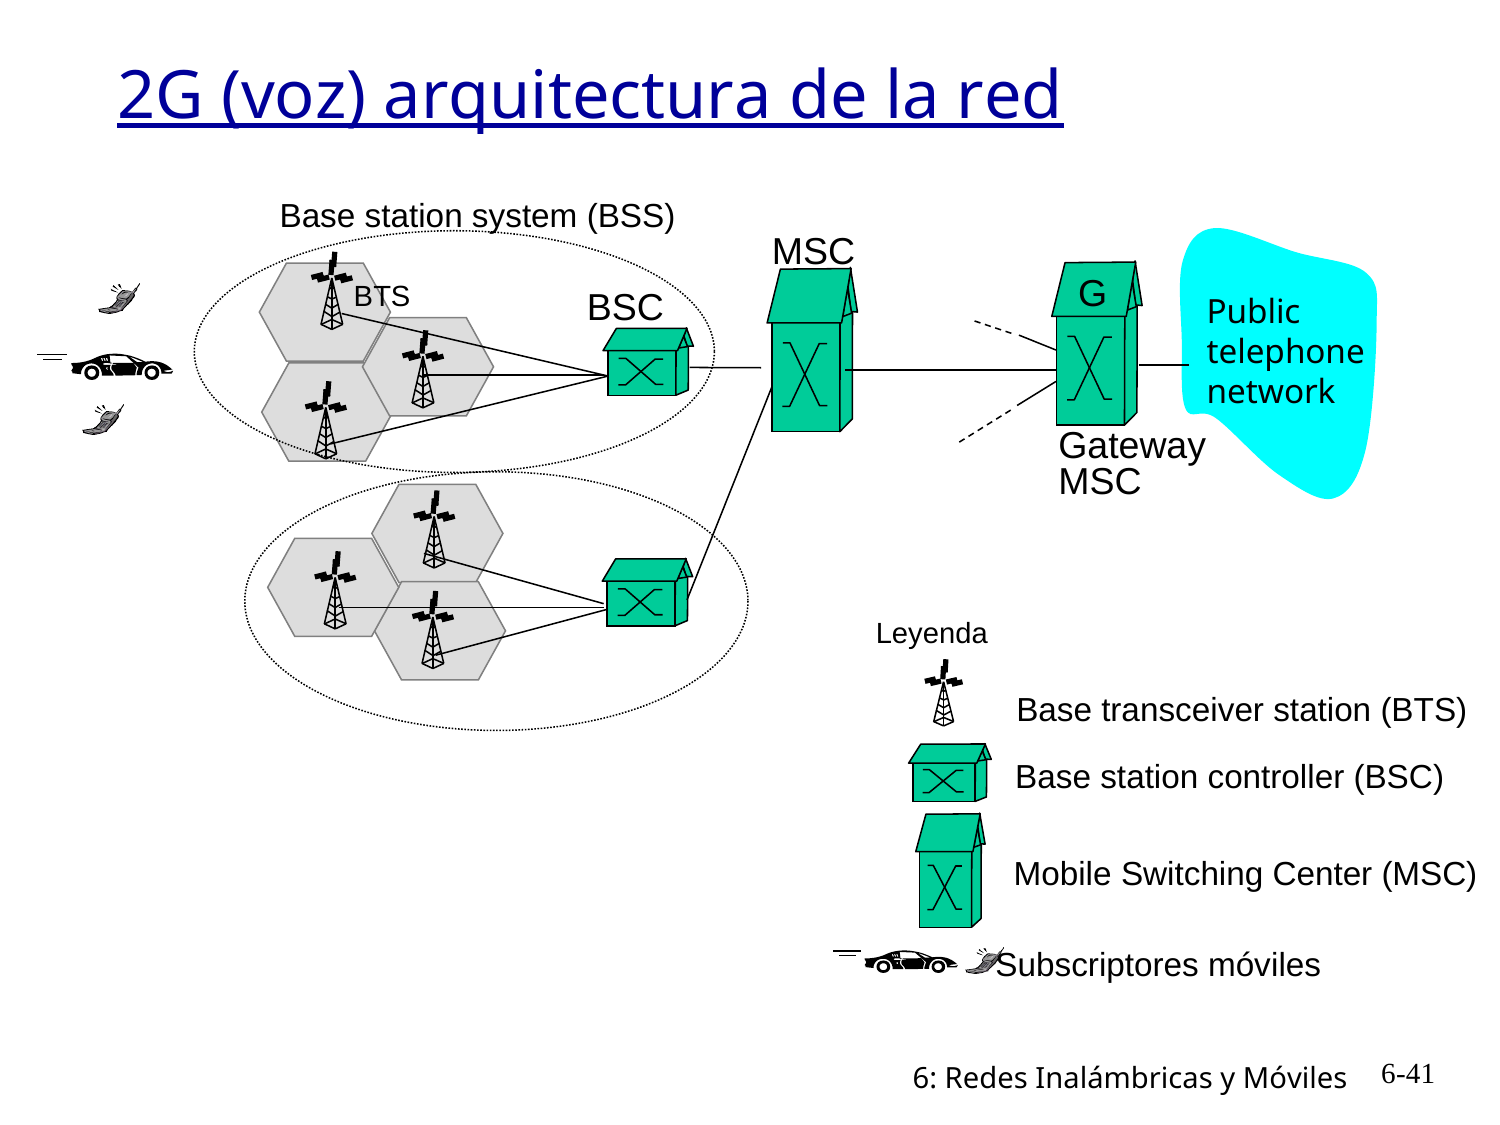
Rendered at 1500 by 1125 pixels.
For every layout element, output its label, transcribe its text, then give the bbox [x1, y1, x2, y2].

text_box [336, 614, 344, 621]
text_box Base transceiver station (BTS) [1001, 680, 1483, 736]
text_box Public telephone network [1191, 282, 1380, 418]
text_box Base station system (BSS) [264, 186, 692, 243]
text_box [424, 653, 432, 661]
text_box [267, 484, 503, 680]
text_box [327, 613, 334, 621]
text_box [435, 545, 440, 553]
text_box [334, 263, 367, 275]
picture [98, 283, 140, 314]
text_box [259, 263, 489, 452]
text_box [1215, 418, 1371, 500]
picture [71, 350, 174, 380]
picture [864, 947, 958, 973]
text_box [334, 280, 339, 300]
text_box [317, 444, 325, 451]
text_box [435, 608, 506, 652]
text_box BTS [339, 269, 426, 320]
text_box Mobile Switching Center (MSC) [998, 844, 1494, 900]
text_box 2G (voz) arquitectura de la red [102, 43, 1079, 140]
text_box BSC [572, 275, 679, 336]
text_box [424, 385, 429, 393]
text_box [425, 335, 494, 374]
text_box G [1063, 261, 1123, 322]
text_box BSC [658, 275, 679, 288]
text_box [1179, 227, 1374, 415]
text_box [277, 441, 340, 462]
text_box [327, 445, 334, 451]
text_box Gateway MSC [1043, 422, 1222, 510]
text_box [377, 317, 482, 345]
text_box [434, 656, 442, 661]
text_box [323, 314, 331, 322]
text_box Subscriptores móviles [980, 935, 1337, 991]
picture [82, 404, 124, 435]
text_box [424, 393, 432, 400]
picture [965, 947, 980, 974]
text_box [453, 411, 470, 416]
text_box [334, 433, 382, 462]
text_box Leyenda [861, 606, 1003, 658]
text_box [333, 315, 341, 322]
text_box [414, 392, 422, 400]
text_box Base station controller (BSC) [1000, 747, 1460, 803]
text_box MSC [757, 218, 871, 280]
